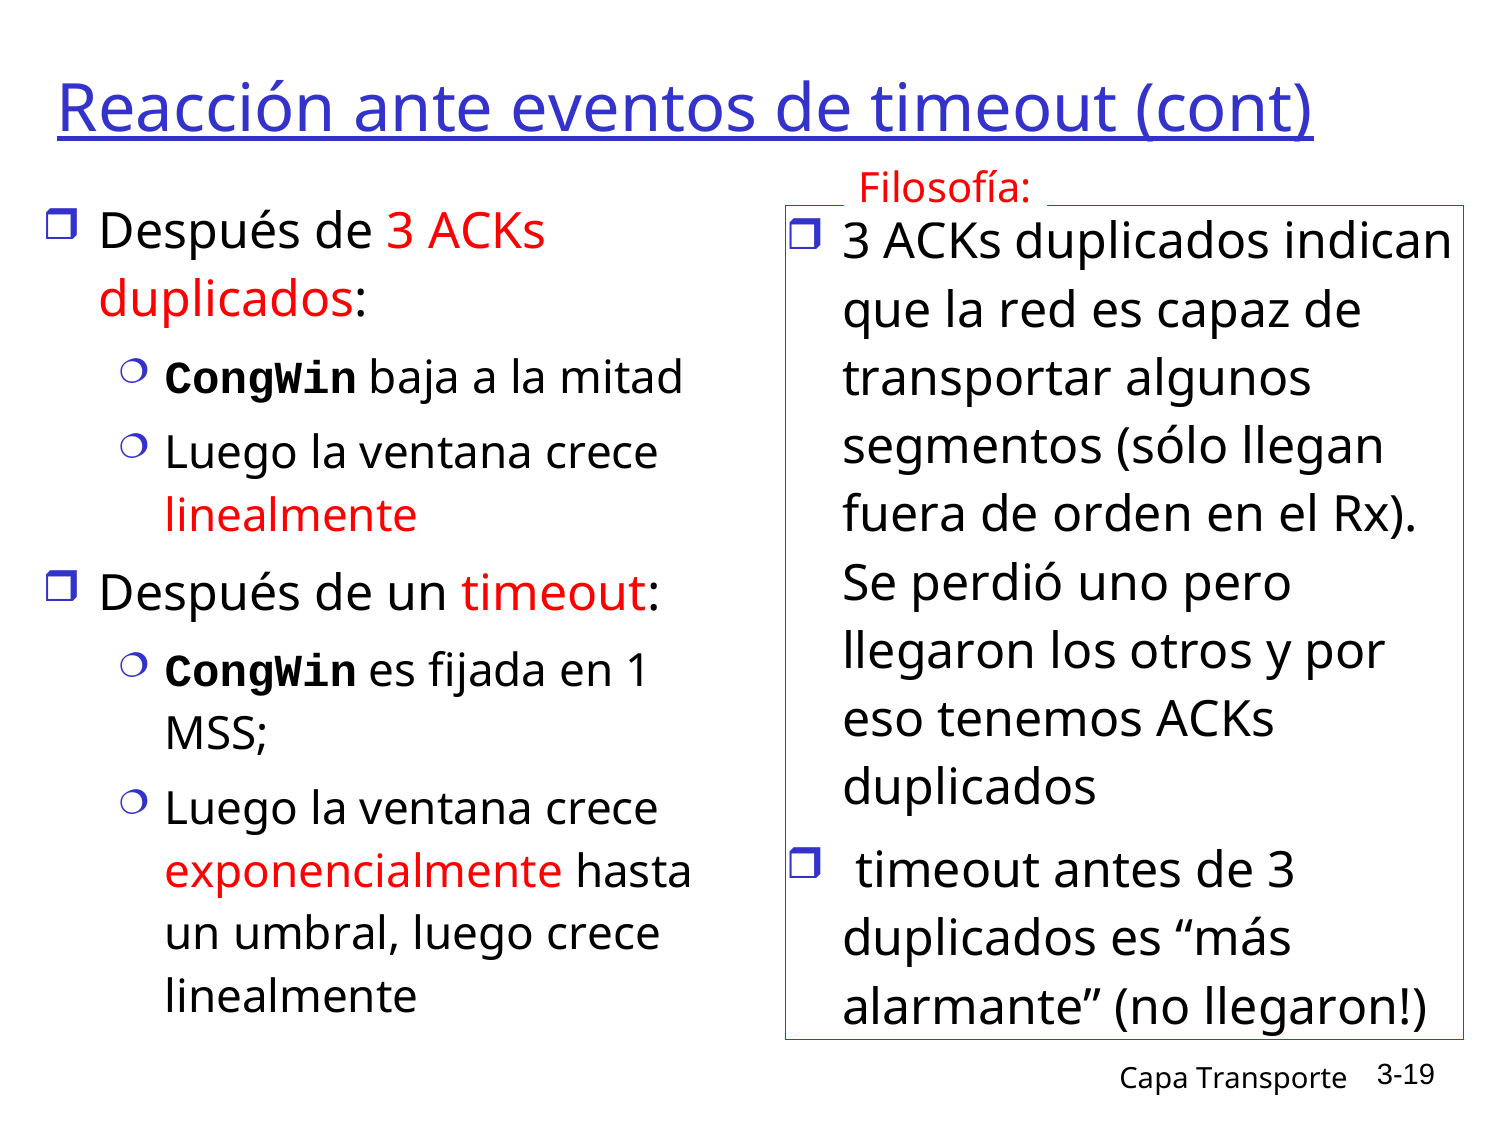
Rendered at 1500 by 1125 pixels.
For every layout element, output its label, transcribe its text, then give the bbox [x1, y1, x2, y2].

list 3 ACKs duplicados indican que la red es capaz de transportar algunos segmentos (sólo llegan fuera de orden en el Rx). Se perdió uno pero llegaron los otros y por eso tenemos ACKs duplicados timeout antes de 3 duplicados es “más alarmante” (no llegaron!) [785, 205, 1464, 1036]
list Después de 3 ACKs duplicados: CongWin baja a la mitad Luego la ventana crece linealmente Después de un timeout: CongWin es fijada en 1 MSS; Luego la ventana crece exponencialmente hasta un umbral, luego crece linealmente [27, 187, 753, 1028]
text_box Filosofía: [843, 149, 1048, 223]
title Reacción ante eventos de timeout (cont) [41, 15, 1463, 196]
